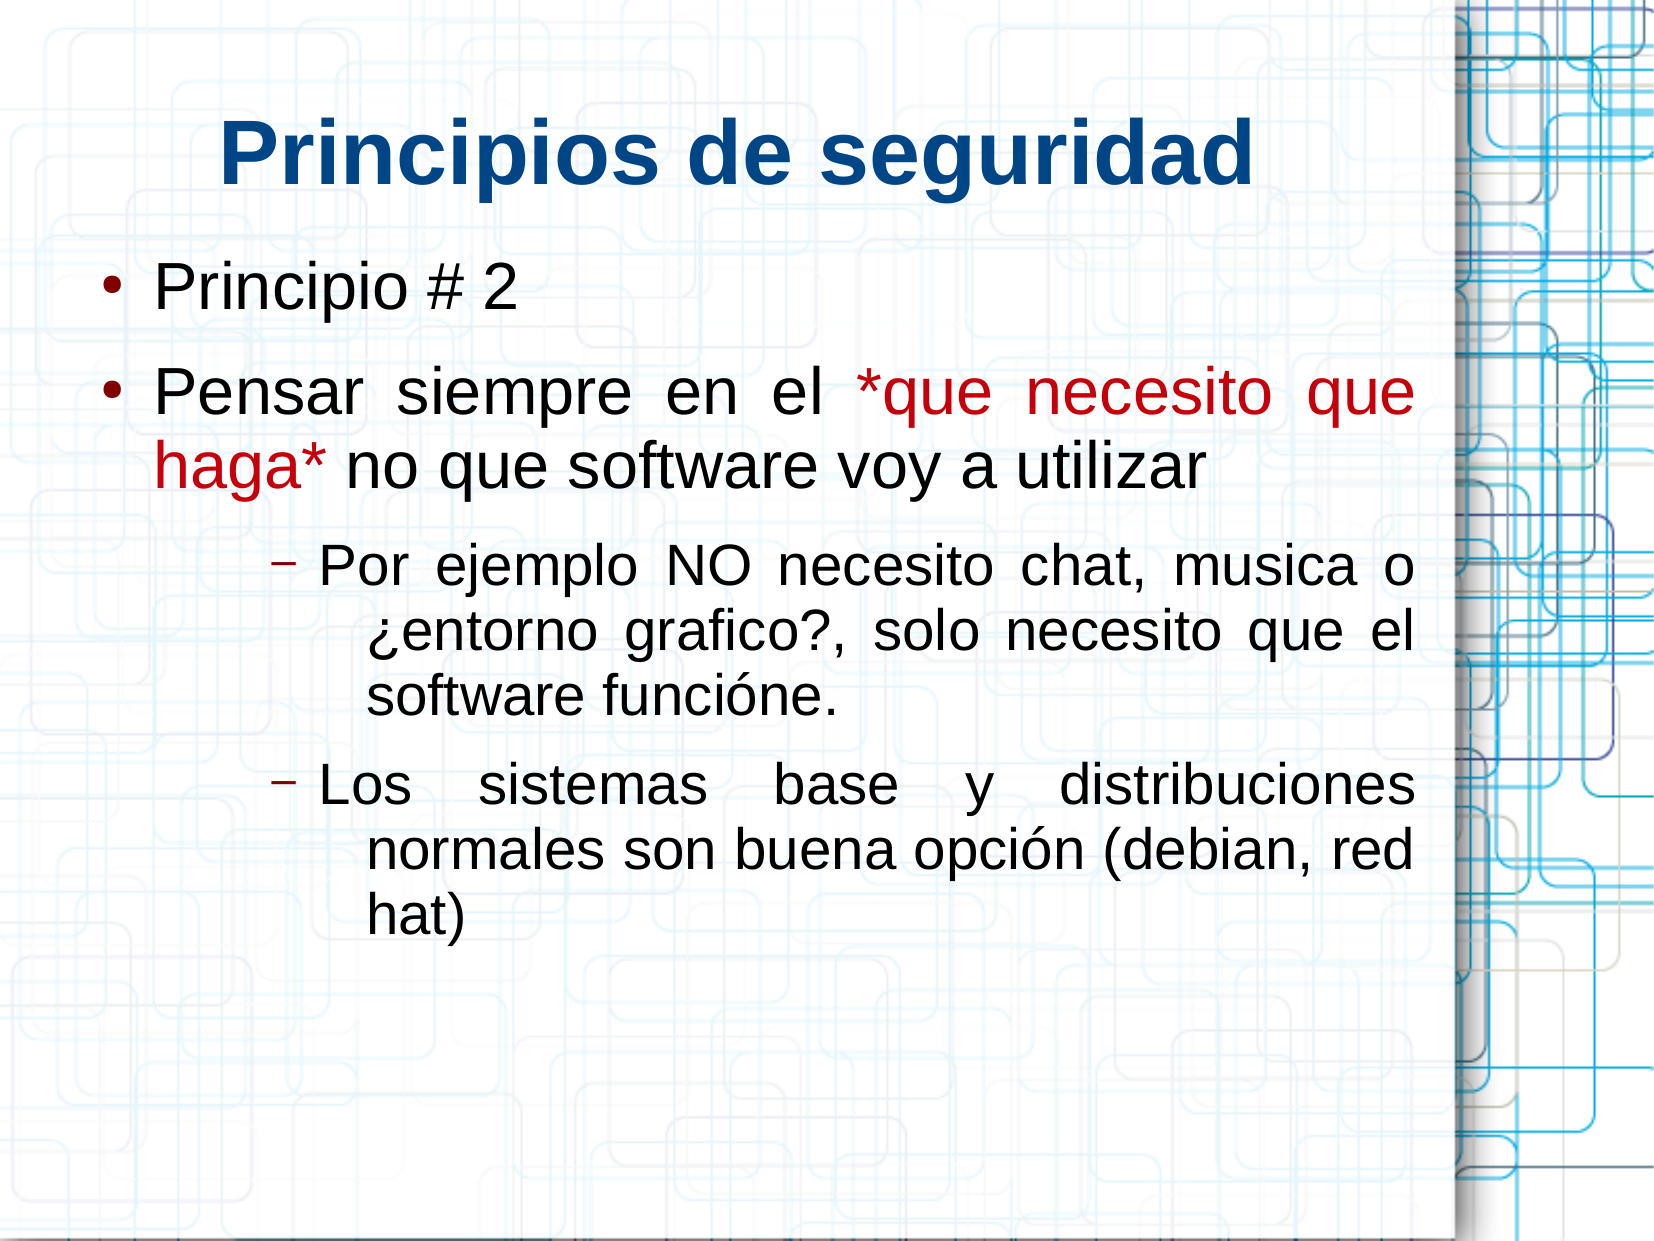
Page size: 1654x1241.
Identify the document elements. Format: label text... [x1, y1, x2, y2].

title Principios de seguridad [59, 56, 1418, 250]
list Principio # 2 Pensar siempre en el *que necesito que haga* no que software voy a utilizar Por ejemplo NO necesito chat, musica o ¿entorno grafico?, solo necesito que el software funcióne. Los sistemas base y distribuciones normales son buena opción (debian, red hat) [82, 249, 1418, 1054]
picture [0, 0, 1654, 1241]
